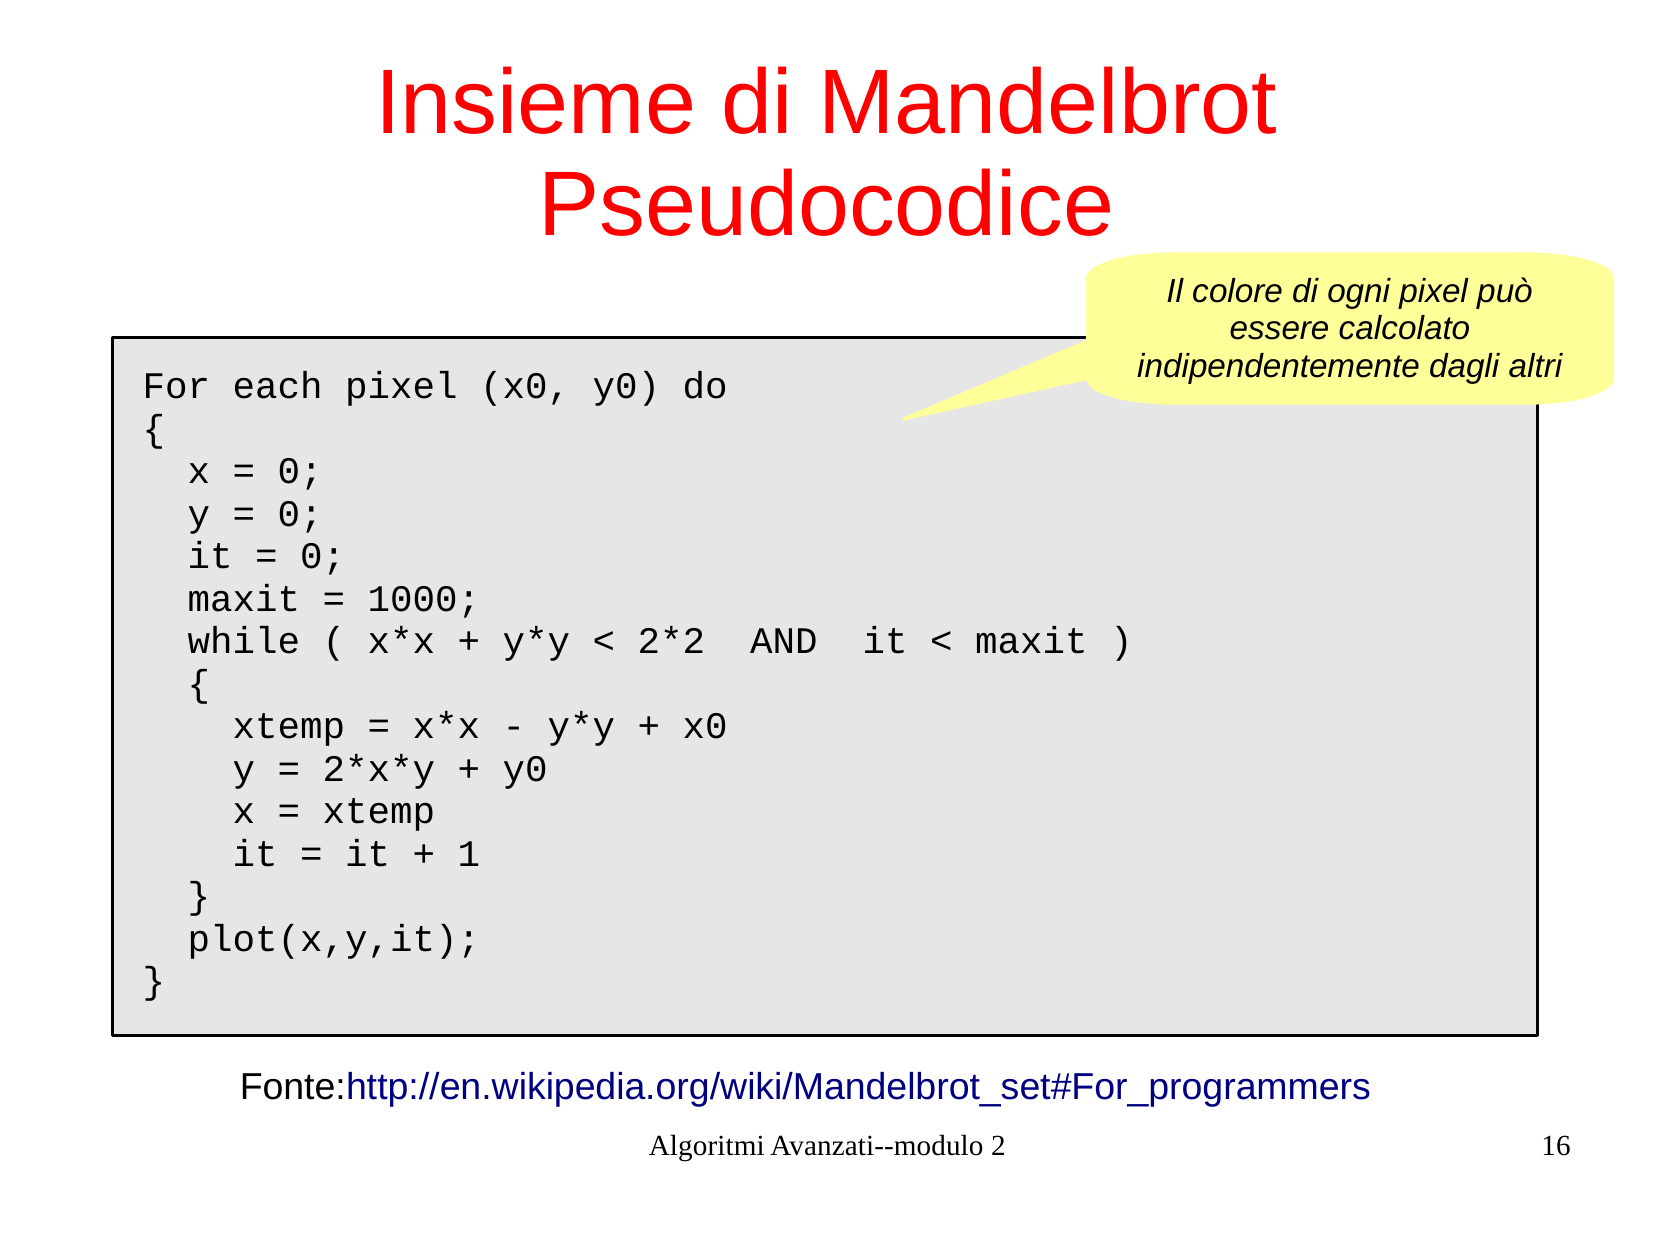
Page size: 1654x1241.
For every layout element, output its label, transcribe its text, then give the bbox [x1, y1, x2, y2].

text_box Fonte:http://en.wikipedia.org/wiki/Mandelbrot_set#For_programmers [225, 1057, 1501, 1115]
title Insieme di Mandelbrot Pseudocodice [82, 49, 1571, 257]
text_box Il colore di ogni pixel può essere calcolato indipendentemente dagli altri [903, 253, 1613, 419]
text_box For each pixel (x0, y0) do { x = 0; y = 0; it = 0; maxit = 1000; while ( x*x + y*y < 2*2 AND it < maxit ) { xtemp = x*x - y*y + x0 y = 2*x*y + y0 x = xtemp it = it + 1 } plot(x,y,it); } [112, 337, 1538, 1036]
